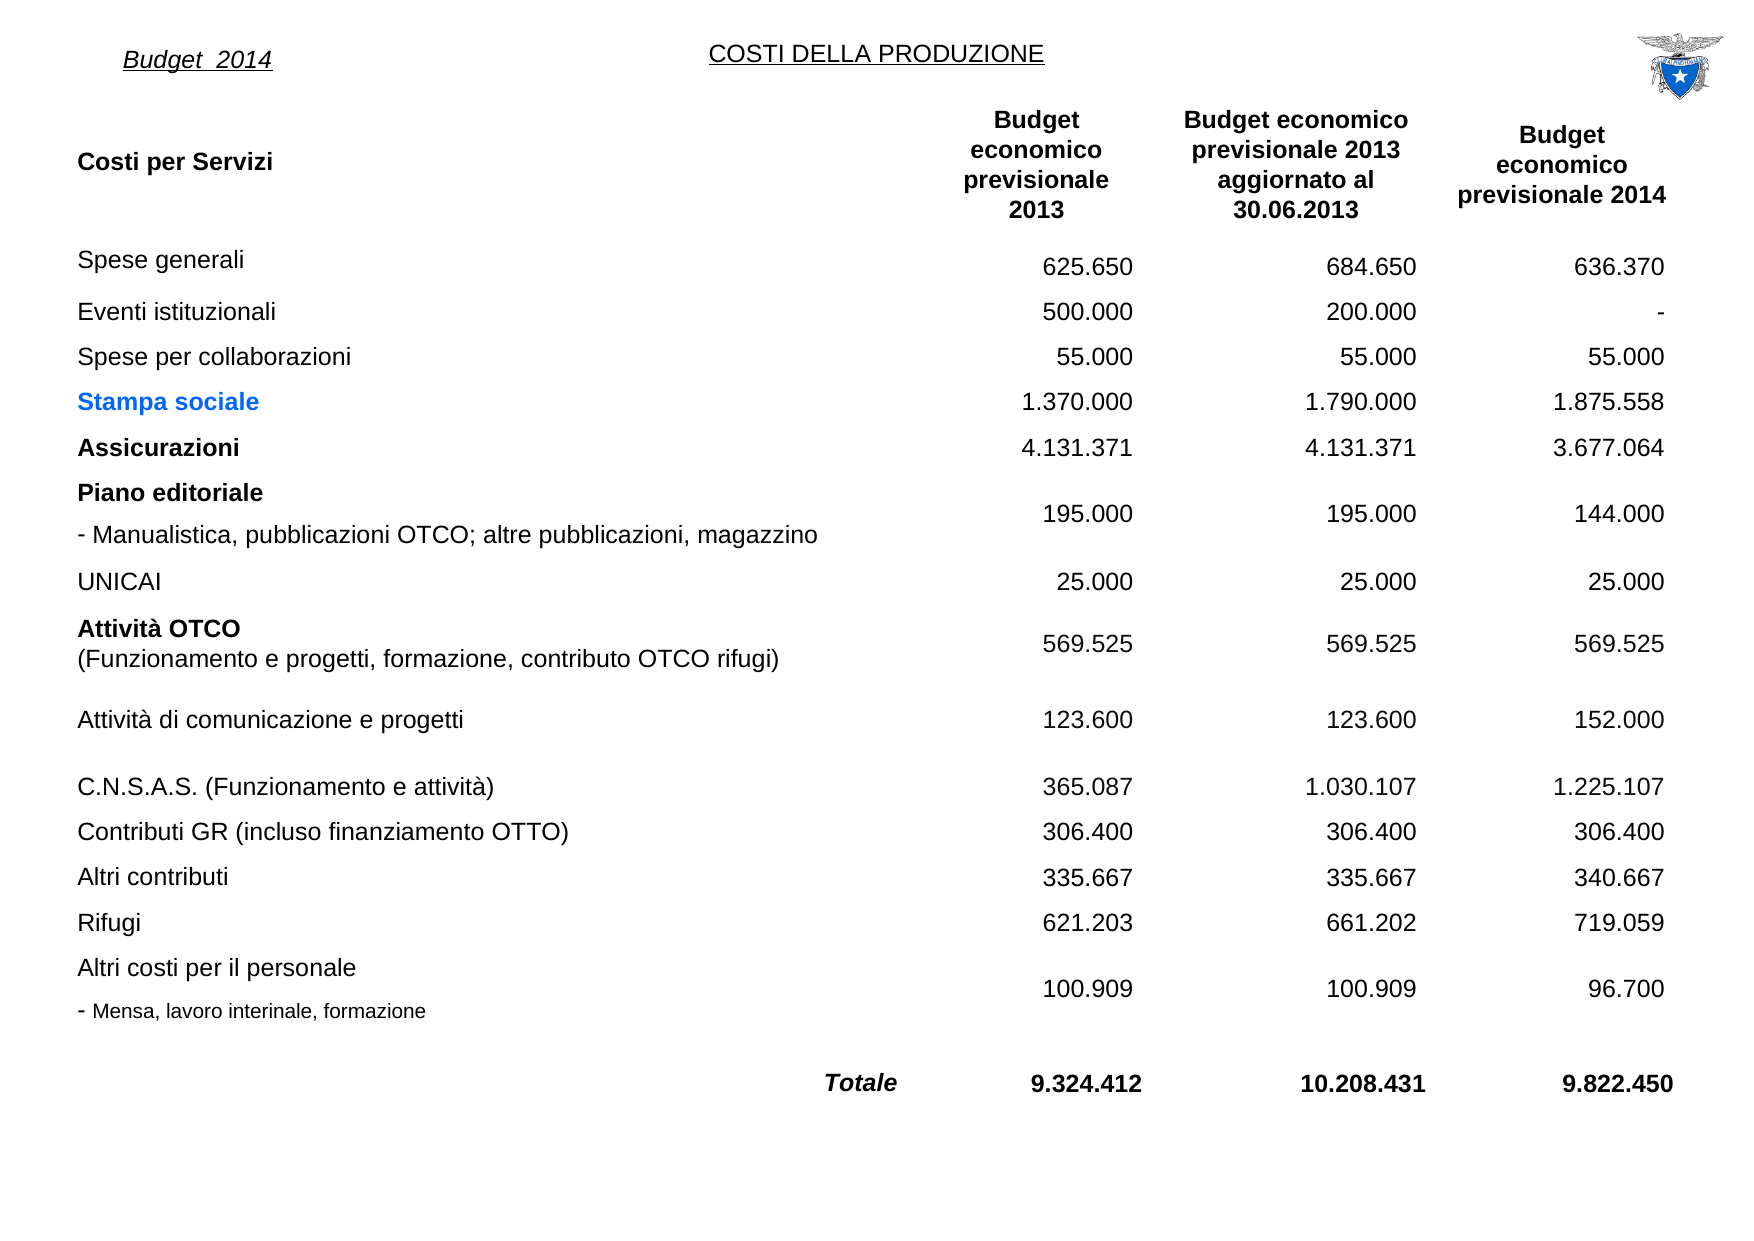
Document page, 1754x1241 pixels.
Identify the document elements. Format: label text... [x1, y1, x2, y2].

table_cell 1.875.558 [1432, 378, 1680, 423]
table_cell 569.525 [913, 605, 1149, 680]
table_cell 9.822.450 [1432, 1031, 1680, 1131]
picture [1633, 29, 1728, 108]
table_cell 306.400 [1149, 808, 1432, 853]
table_cell 3.677.064 [1432, 423, 1680, 469]
table_cell Spese generali [62, 234, 913, 288]
table_cell 100.909 [913, 944, 1149, 1031]
table_cell 9.324.412 [913, 1031, 1149, 1131]
table_cell 306.400 [1432, 808, 1680, 853]
table_cell 1.030.107 [1149, 763, 1432, 808]
table_cell 123.600 [1149, 680, 1432, 763]
table_cell 10.208.431 [1149, 1031, 1432, 1131]
table_cell 569.525 [1149, 605, 1432, 680]
table_cell Totale [62, 1031, 913, 1131]
table_cell 719.059 [1432, 899, 1680, 944]
table_cell 4.131.371 [913, 423, 1149, 469]
table_header Budget economico previsionale 2013 aggiornato al 30.06.2013 [1149, 93, 1432, 234]
table_cell 144.000 [1432, 469, 1680, 556]
table_cell Eventi istituzionali [62, 288, 913, 333]
table_cell Altri contributi [62, 853, 913, 899]
table_cell 306.400 [913, 808, 1149, 853]
table_cell 621.203 [913, 899, 1149, 944]
table_cell UNICAI [62, 556, 913, 605]
table_cell 96.700 [1432, 944, 1680, 1031]
table_cell Attività di comunicazione e progetti [62, 680, 913, 763]
table_cell C.N.S.A.S. (Funzionamento e attività) [62, 763, 913, 808]
table_cell 1.225.107 [1432, 763, 1680, 808]
table_cell 335.667 [913, 853, 1149, 899]
table_cell 152.000 [1432, 680, 1680, 763]
table_header COSTI DELLA PRODUZIONE [508, 30, 1246, 75]
table_cell 25.000 [913, 556, 1149, 605]
table_cell 684.650 [1149, 234, 1432, 288]
table_cell 636.370 [1432, 234, 1680, 288]
table_cell 500.000 [913, 288, 1149, 333]
table_cell 200.000 [1149, 288, 1432, 333]
table_cell 1.370.000 [913, 378, 1149, 423]
table_cell 335.667 [1149, 853, 1432, 899]
table_cell Stampa sociale [62, 378, 913, 423]
table_header Budget economico previsionale 2014 [1432, 93, 1680, 234]
text_box Budget 2014 [50, 35, 346, 81]
table_cell 195.000 [913, 469, 1149, 556]
table_header Budget economico previsionale 2013 [913, 93, 1149, 234]
table_cell Altri costi per il personale - Mensa, lavoro interinale, formazione [62, 944, 913, 1031]
table_cell 4.131.371 [1149, 423, 1432, 469]
table_cell 55.000 [913, 333, 1149, 378]
table_cell 365.087 [913, 763, 1149, 808]
table_cell 661.202 [1149, 899, 1432, 944]
table_cell Attività OTCO (Funzionamento e progetti, formazione, contributo OTCO rifugi) [62, 605, 913, 680]
table_cell 55.000 [1432, 333, 1680, 378]
table_cell 123.600 [913, 680, 1149, 763]
table_cell 569.525 [1432, 605, 1680, 680]
table_cell 25.000 [1432, 556, 1680, 605]
table_cell 625.650 [913, 234, 1149, 288]
table_cell Assicurazioni [62, 423, 913, 469]
table_cell Piano editoriale Manualistica, pubblicazioni OTCO; altre pubblicazioni, magazzino [62, 469, 913, 556]
table_cell Spese per collaborazioni [62, 333, 913, 378]
table_cell 100.909 [1149, 944, 1432, 1031]
table_header Costi per Servizi [62, 93, 913, 234]
table_cell - [1432, 288, 1680, 333]
table_cell 195.000 [1149, 469, 1432, 556]
table_cell 340.667 [1432, 853, 1680, 899]
table_cell Rifugi [62, 899, 913, 944]
table_cell 25.000 [1149, 556, 1432, 605]
table_cell 1.790.000 [1149, 378, 1432, 423]
table_cell Contributi GR (incluso finanziamento OTTO) [62, 808, 913, 853]
table_cell 55.000 [1149, 333, 1432, 378]
